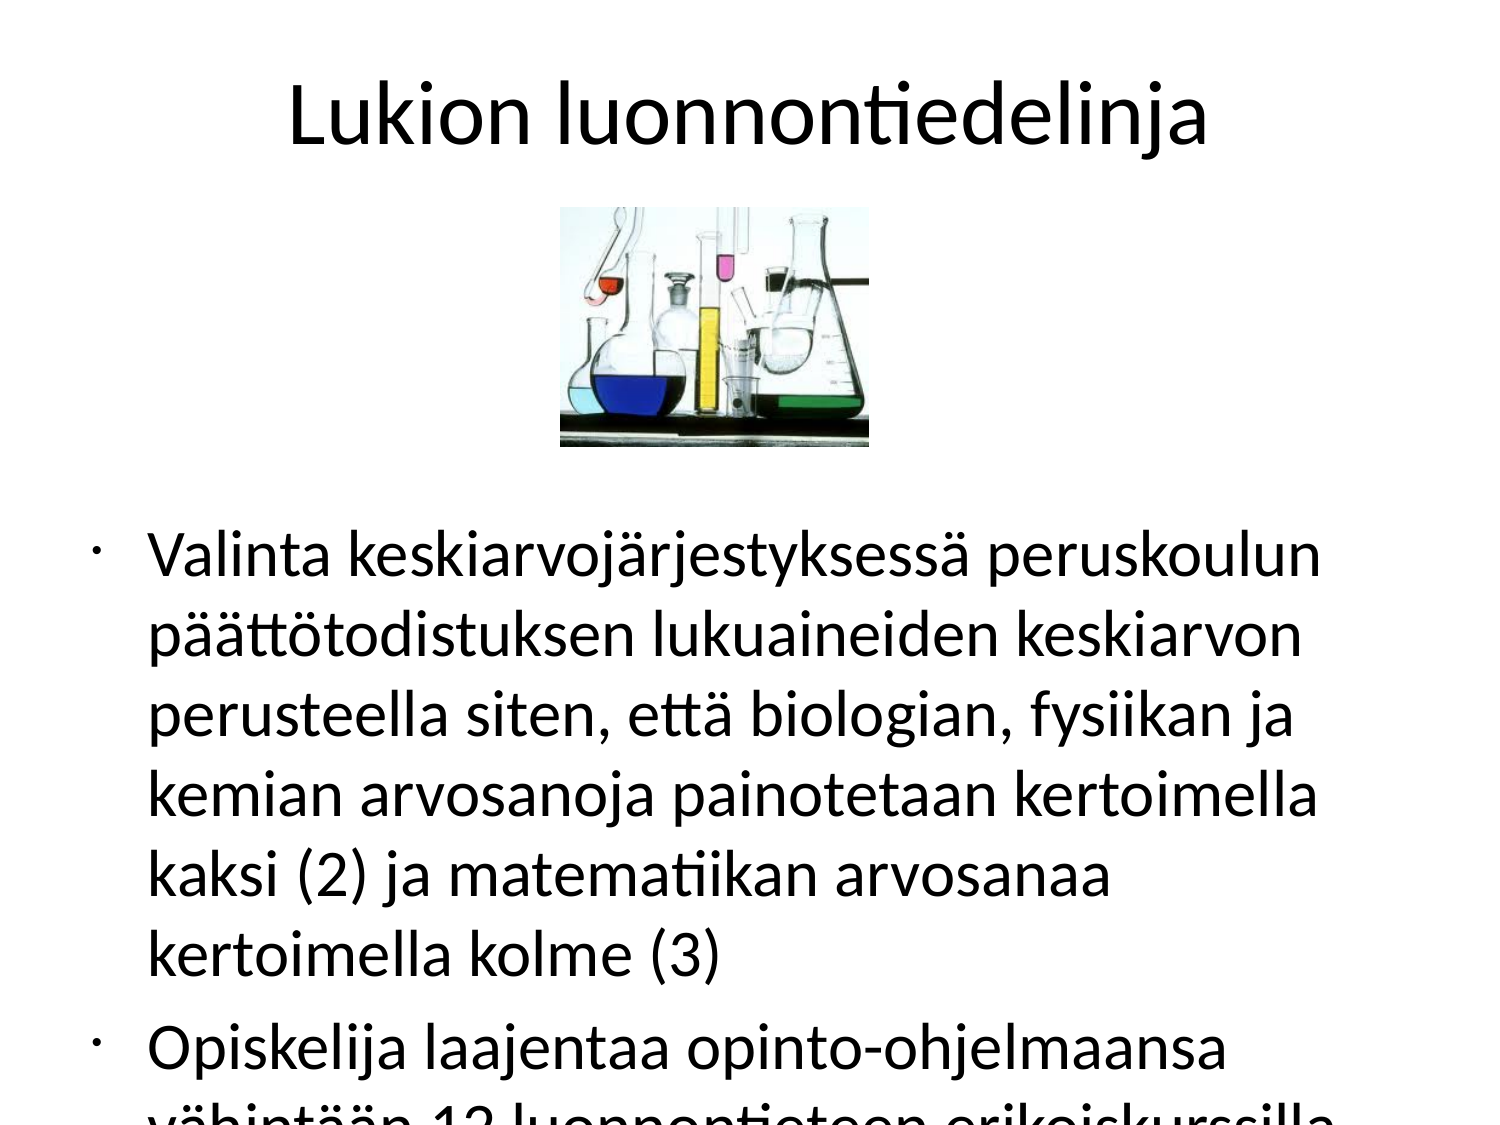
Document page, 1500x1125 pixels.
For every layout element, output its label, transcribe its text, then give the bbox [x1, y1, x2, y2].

list Valinta keskiarvojärjestyksessä peruskoulun päättötodistuksen lukuaineiden keskiarvon perusteella siten, että biologian, fysiikan ja kemian arvosanoja painotetaan kertoimella kaksi (2) ja matematiikan arvosanaa kertoimella kolme (3) Opiskelija laajentaa opinto-ohjelmaansa vähintään 12 luonnontieteen erikoiskurssilla. Opiskelija voi jättää pois valintansa mukaan 8 kurssia pakollisista aineista. Opiskelija tutustuu luonnontieteellisiin ilmiöihin laboratorio- ja maastotutkimuksissa. [76, 408, 1425, 1125]
picture [560, 207, 869, 447]
title Lukion luonnontiedelinja [75, 45, 1425, 185]
